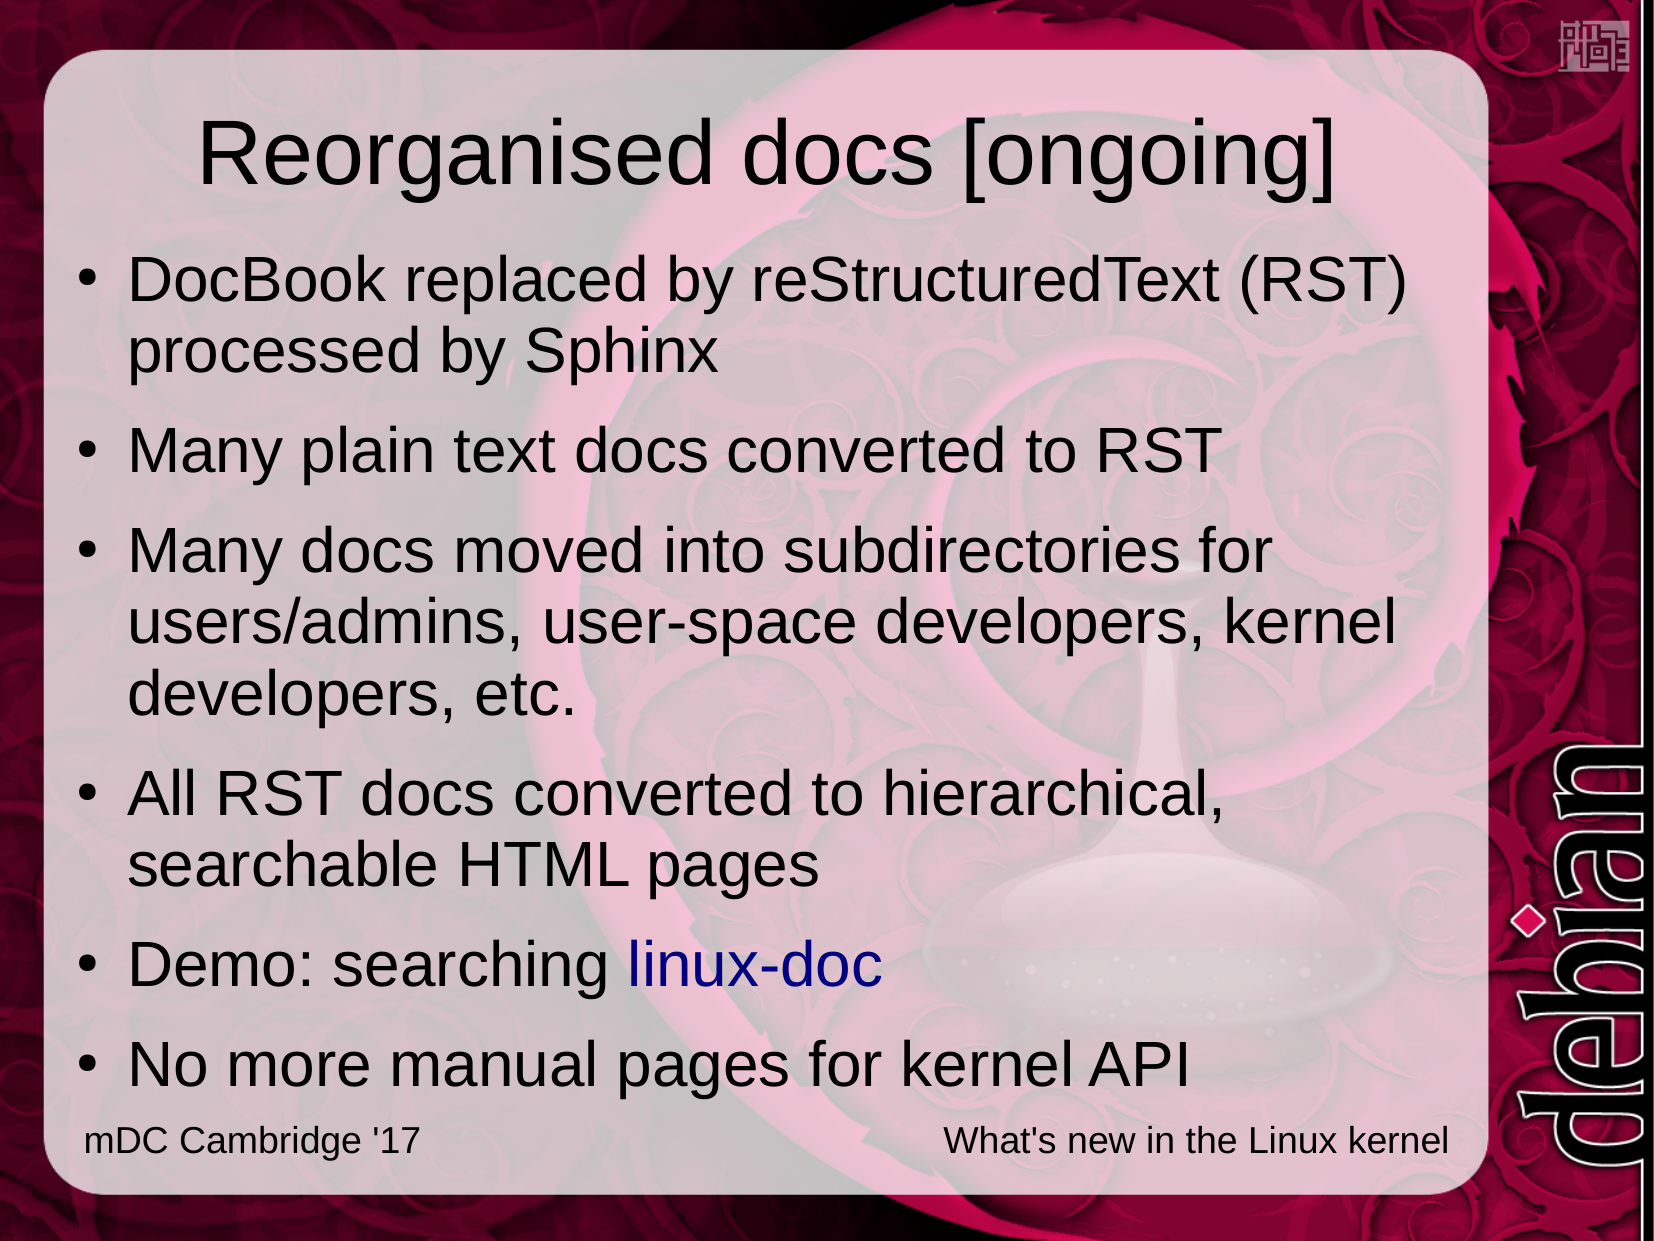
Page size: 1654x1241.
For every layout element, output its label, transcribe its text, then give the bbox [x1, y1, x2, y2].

picture [0, 0, 1654, 1241]
title Reorganised docs [ongoing] [59, 49, 1477, 243]
list DocBook replaced by reStructuredText (RST) processed by Sphinx Many plain text docs converted to RST Many docs moved into subdirectories for users/admins, user-space developers, kernel developers, etc. All RST docs converted to hierarchical, searchable HTML pages Demo: searching linux-doc No more manual pages for kernel API [59, 243, 1477, 1109]
